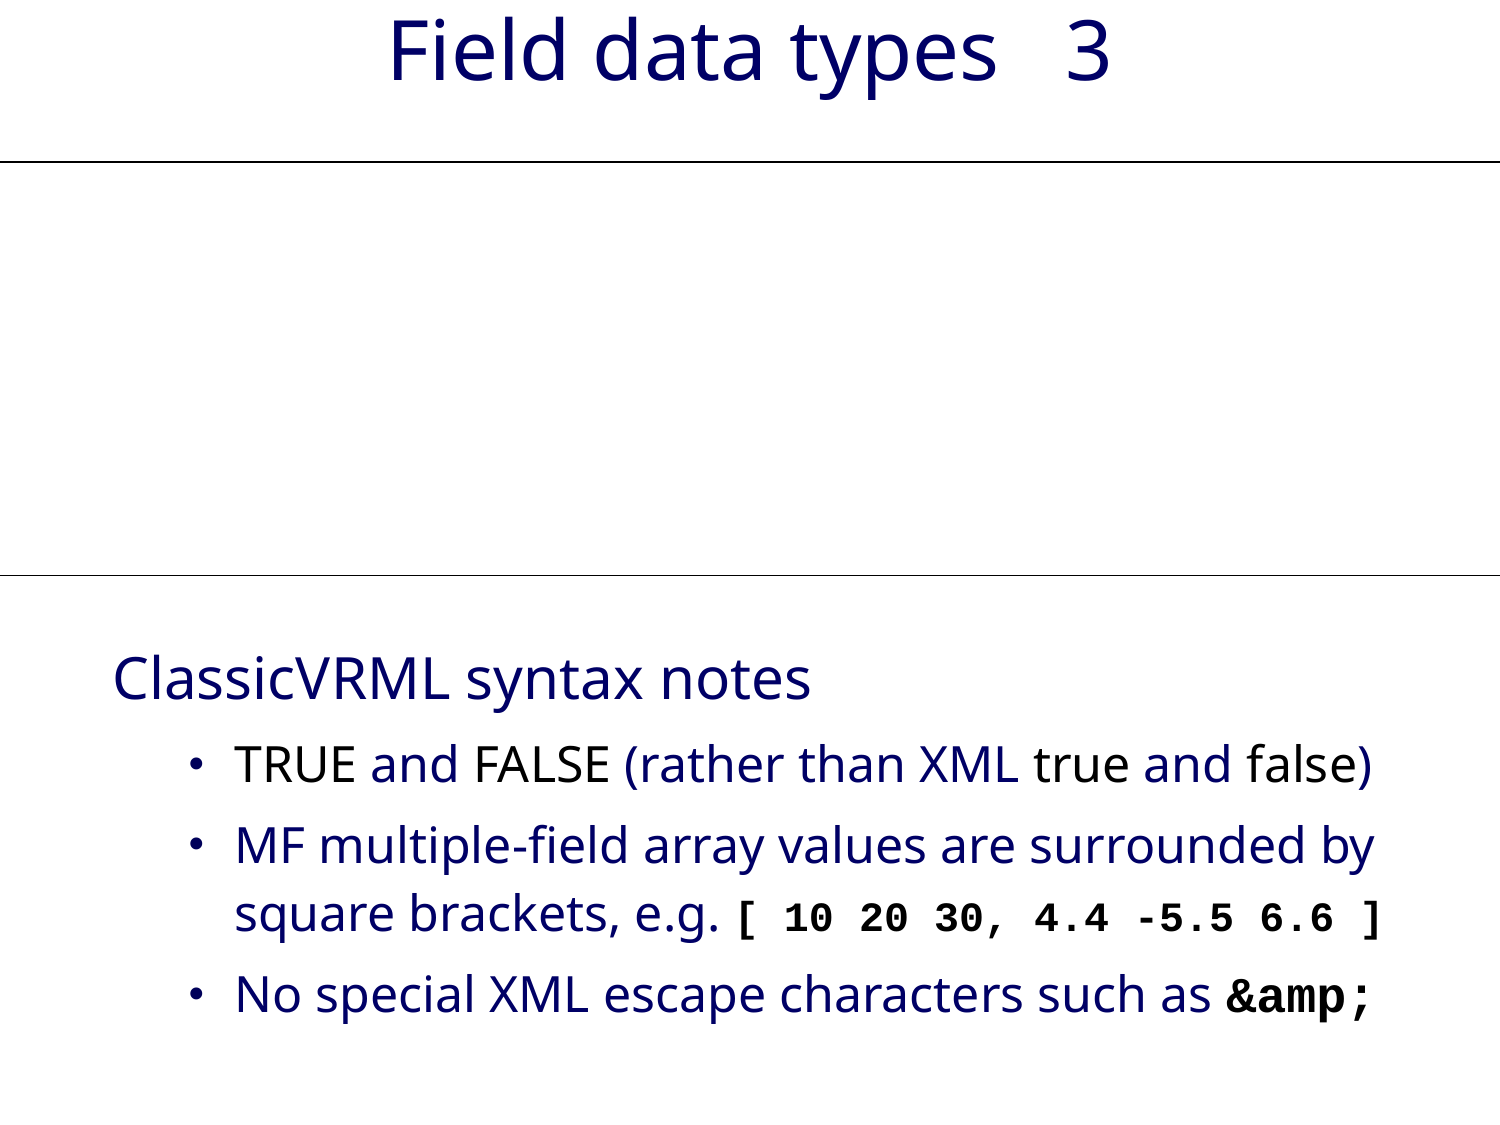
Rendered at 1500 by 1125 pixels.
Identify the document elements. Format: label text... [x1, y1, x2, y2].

picture [0, 163, 1500, 575]
list ClassicVRML syntax notes TRUE and FALSE (rather than XML true and false) MF multiple-field array values are surrounded by square brackets, e.g. [ 10 20 30, 4.4 -5.5 6.6 ] No special XML escape characters such as &amp; [112, 637, 1388, 994]
title Field data types 3 [112, 0, 1388, 99]
